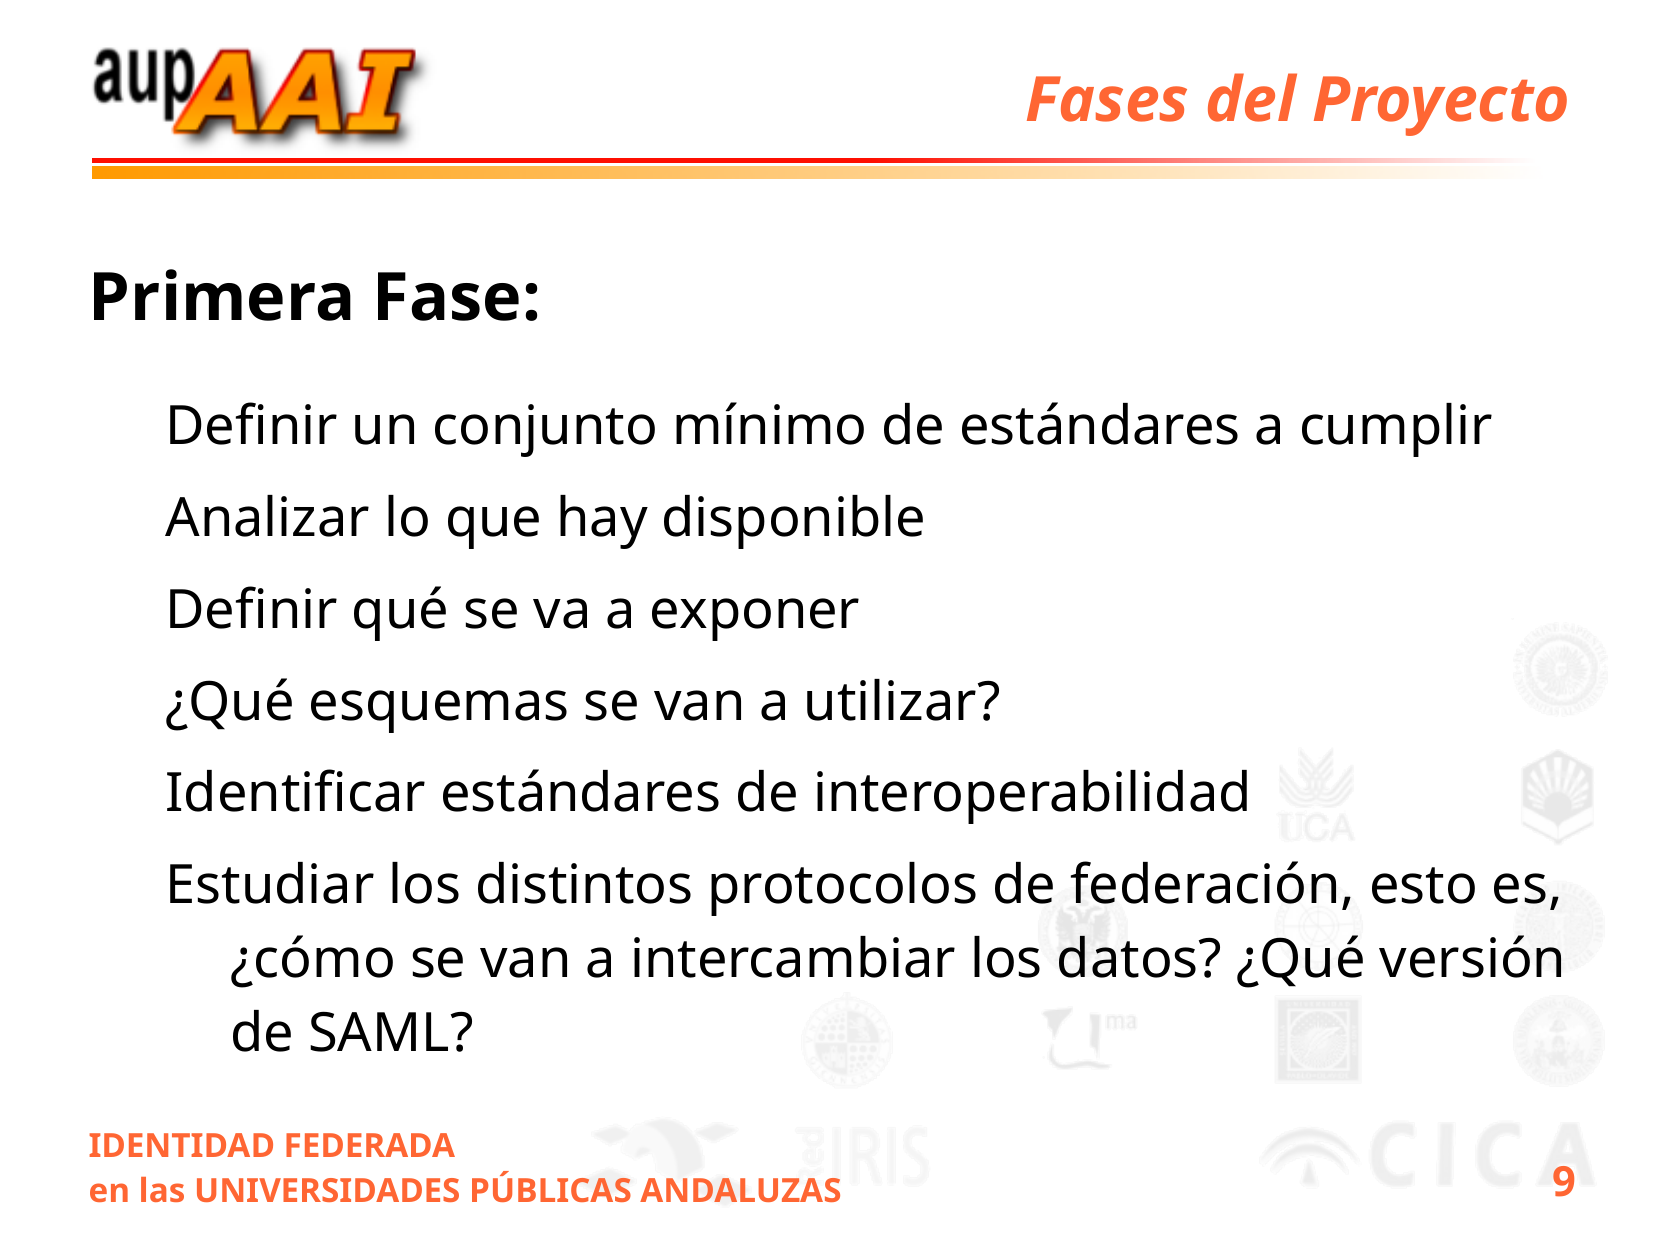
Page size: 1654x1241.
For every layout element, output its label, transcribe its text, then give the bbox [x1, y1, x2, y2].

picture [49, 19, 1545, 179]
title Fases del Proyecto [590, 62, 1571, 133]
picture [579, 618, 1614, 1209]
list Primera Fase: Definir un conjunto mínimo de estándares a cumplir Analizar lo que hay disponible Definir qué se va a exponer ¿Qué esquemas se van a utilizar? Identificar estándares de interoperabilidad Estudiar los distintos protocolos de federación, esto es, ¿cómo se van a intercambiar los datos? ¿Qué versión de SAML? [82, 248, 1571, 1049]
